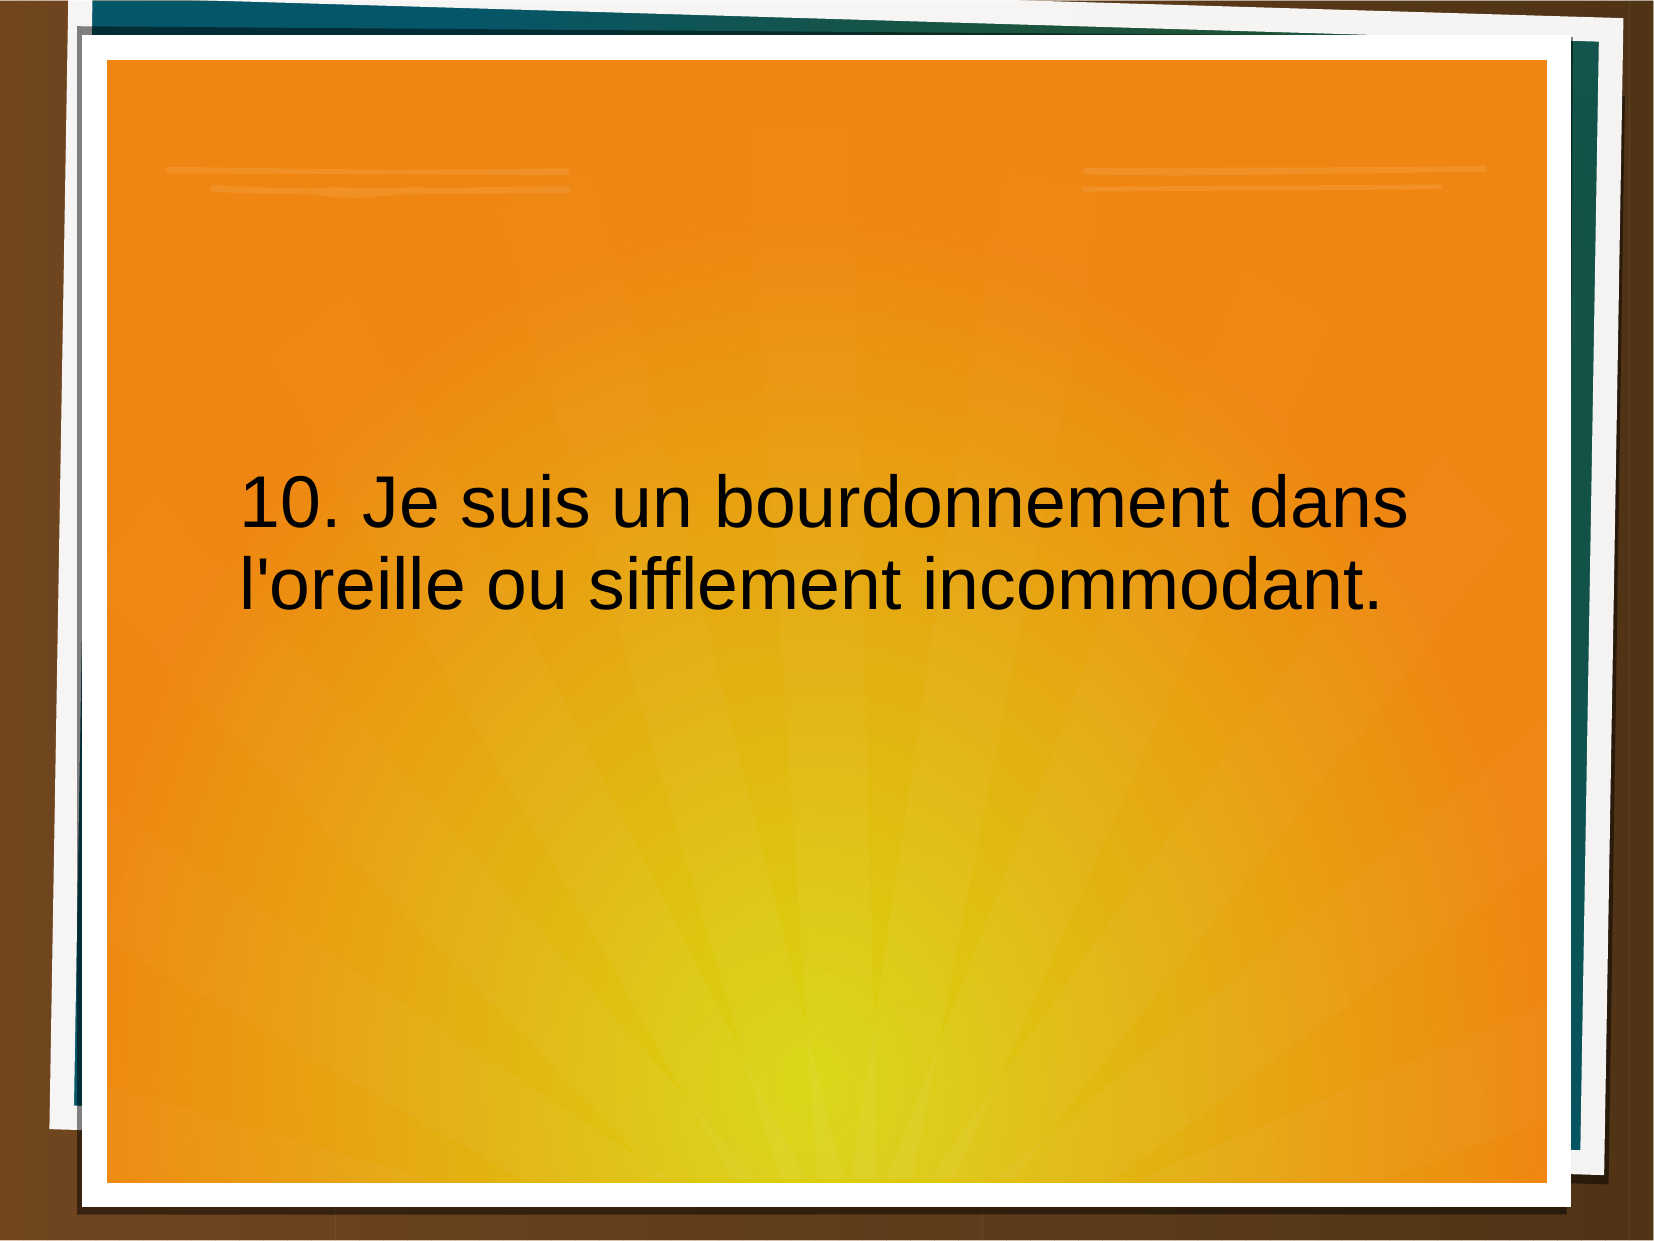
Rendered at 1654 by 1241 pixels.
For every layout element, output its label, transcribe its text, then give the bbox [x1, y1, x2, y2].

list 10. Je suis un bourdonnement dans l'oreille ou sifflement incommodant. [183, 460, 1418, 686]
